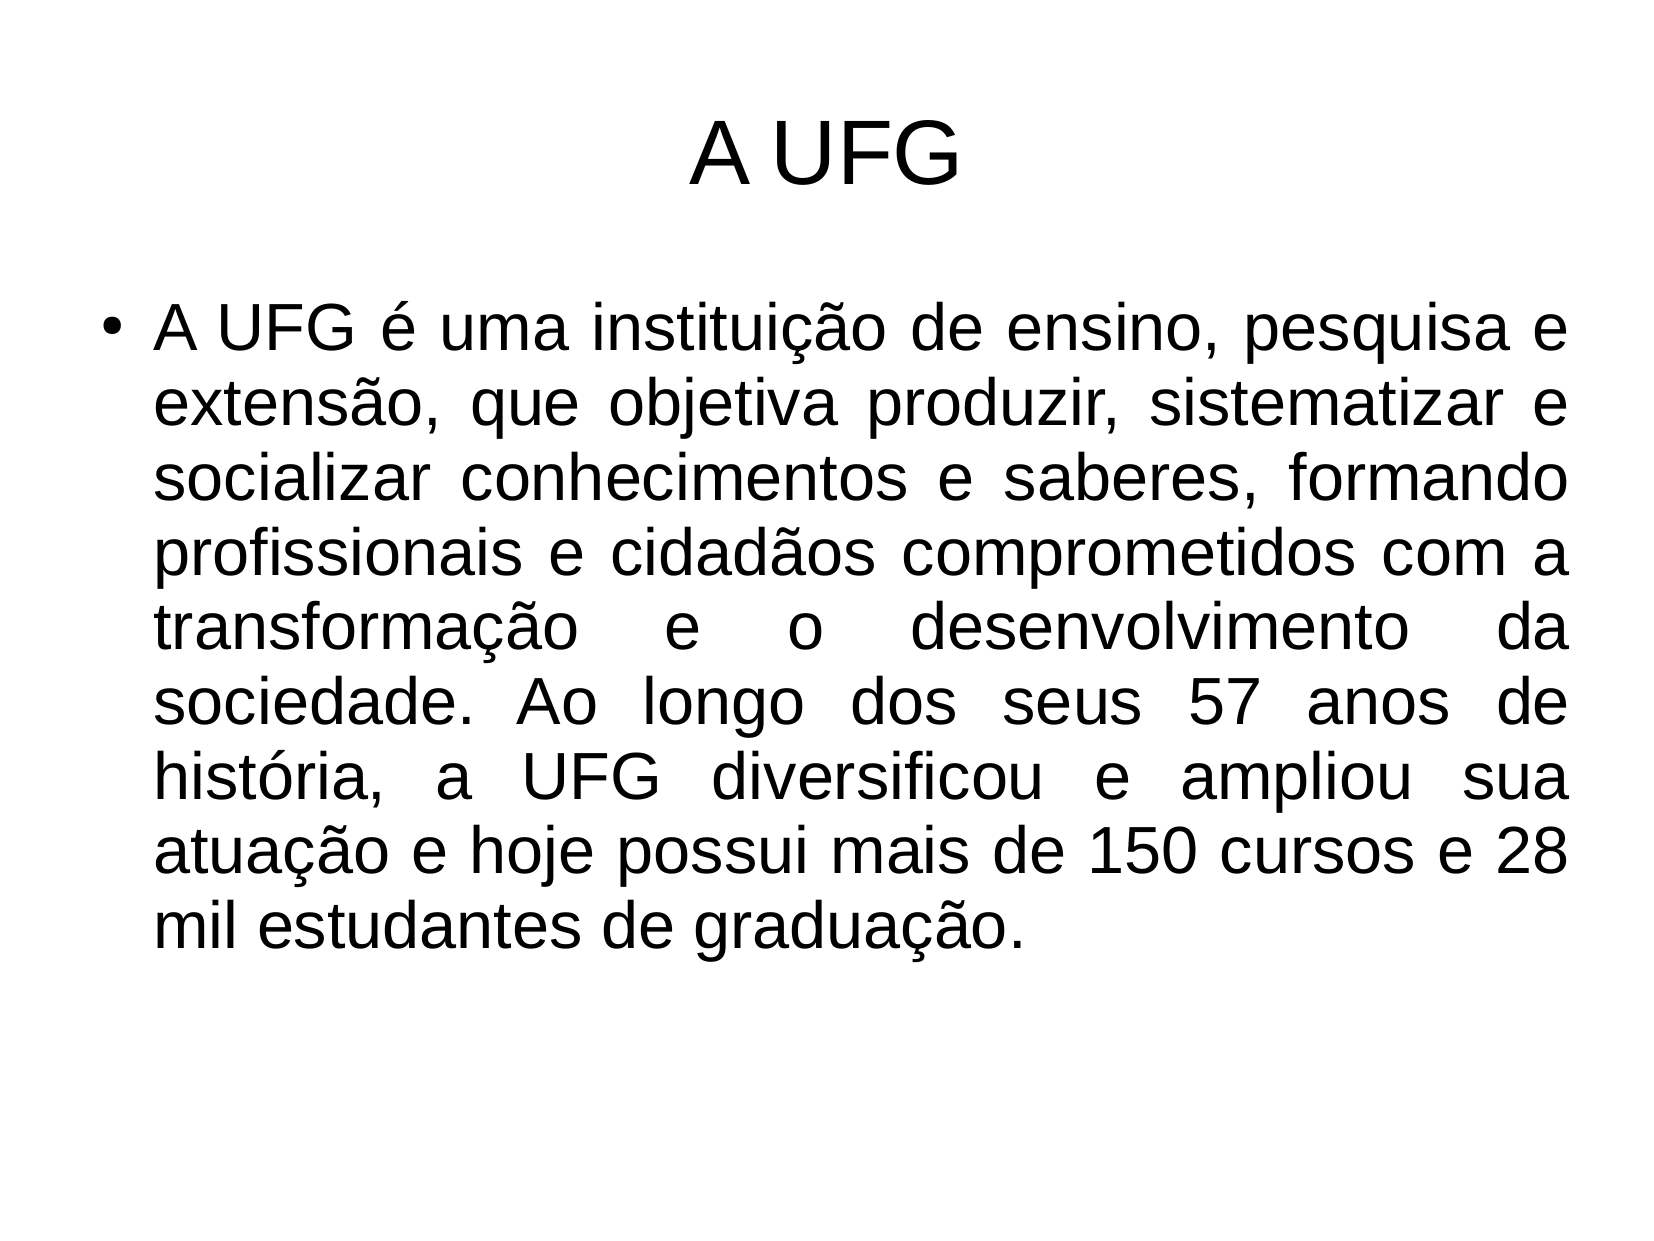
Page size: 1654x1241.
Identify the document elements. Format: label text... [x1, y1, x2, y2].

list A UFG é uma instituição de ensino, pesquisa e extensão, que objetiva produzir, sistematizar e socializar conhecimentos e saberes, formando profissionais e cidadãos comprometidos com a transformação e o desenvolvimento da sociedade. Ao longo dos seus 57 anos de história, a UFG diversificou e ampliou sua atuação e hoje possui mais de 150 cursos e 28 mil estudantes de graduação. [82, 290, 1571, 1010]
title A UFG [82, 49, 1571, 257]
